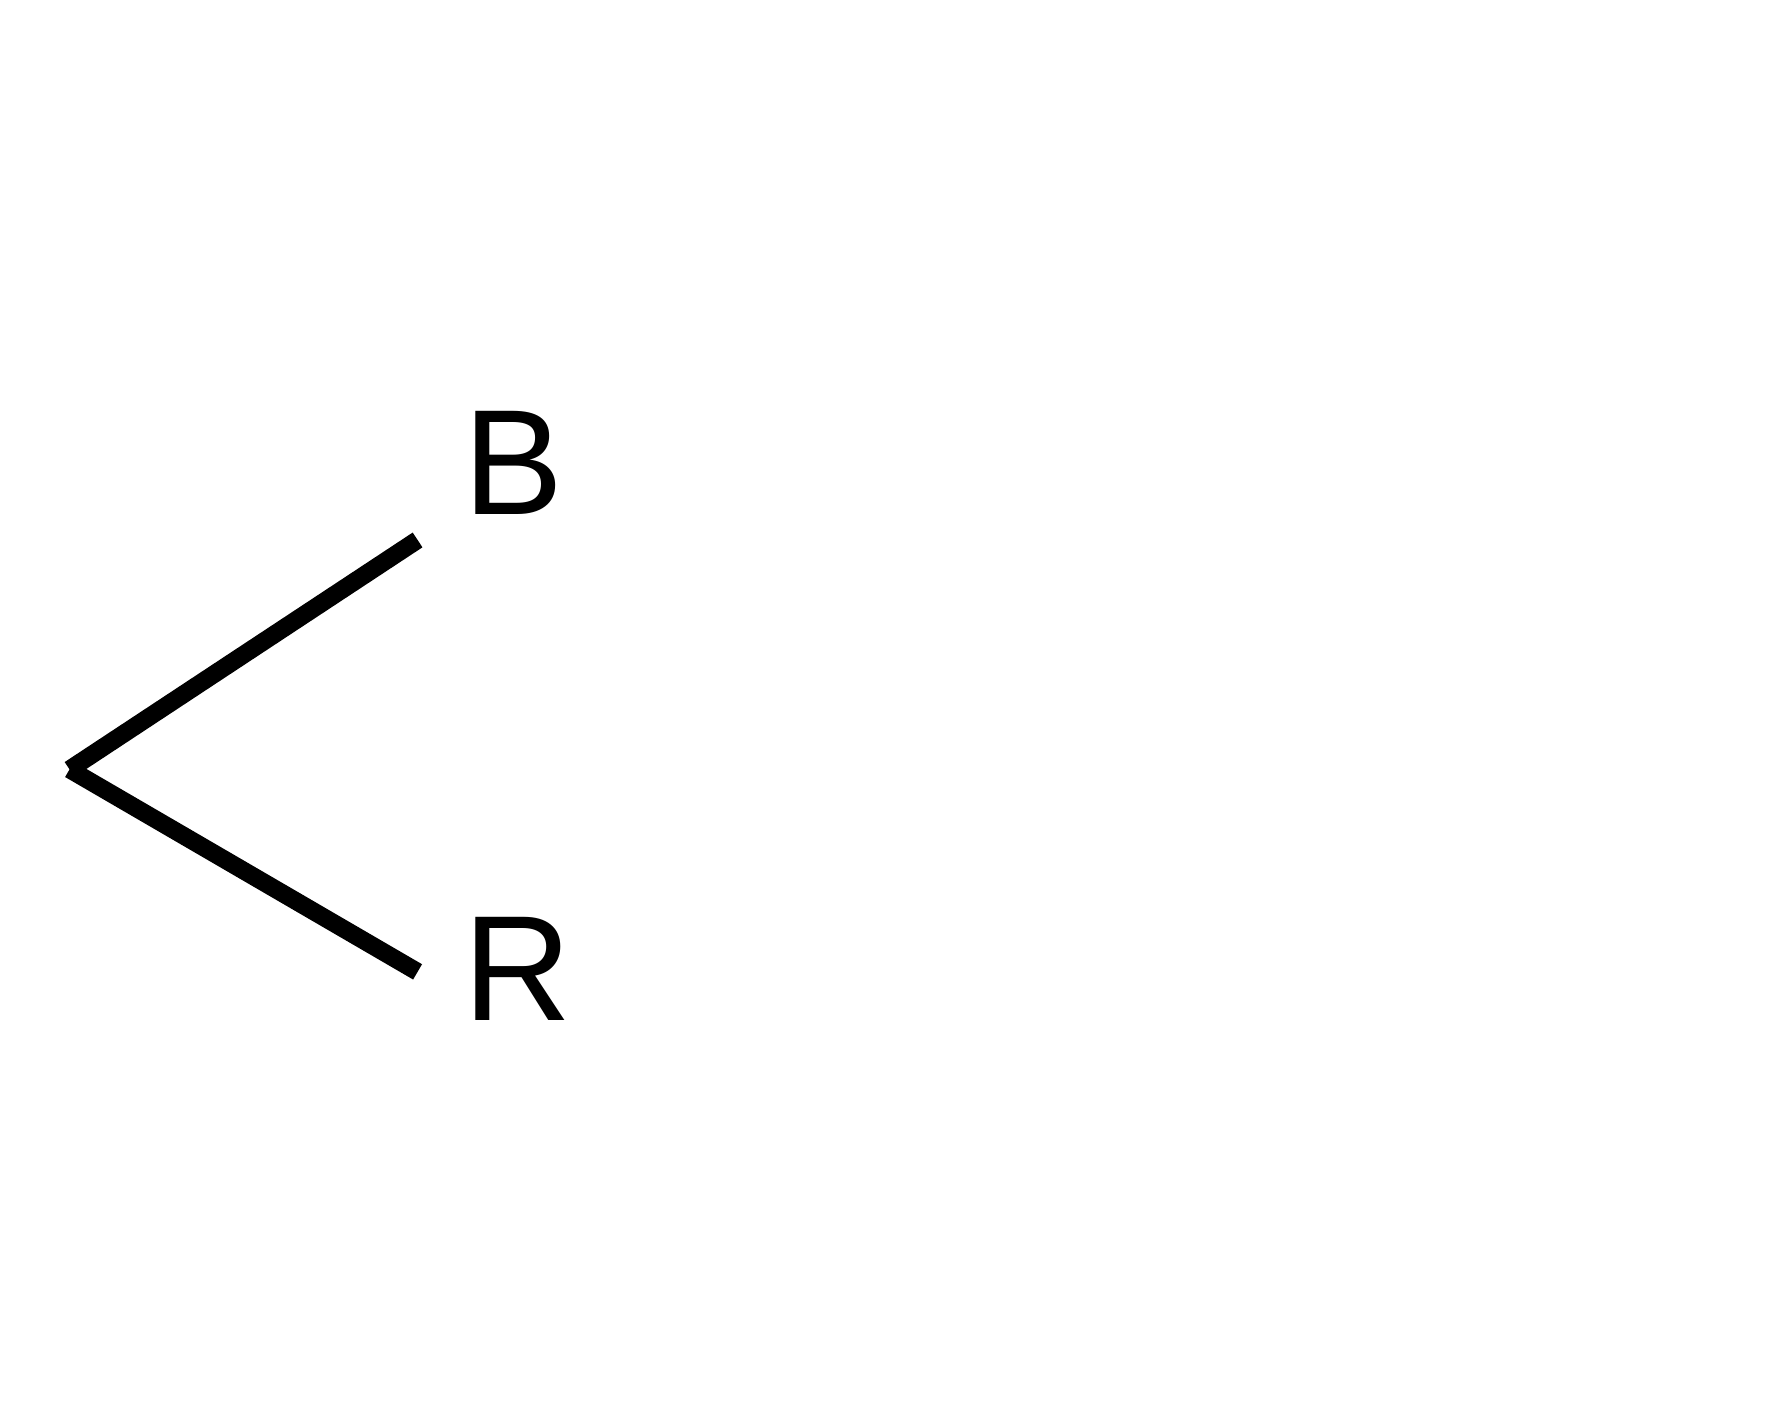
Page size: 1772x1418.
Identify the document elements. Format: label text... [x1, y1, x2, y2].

text_box B [449, 371, 576, 580]
text_box R [449, 877, 608, 1086]
